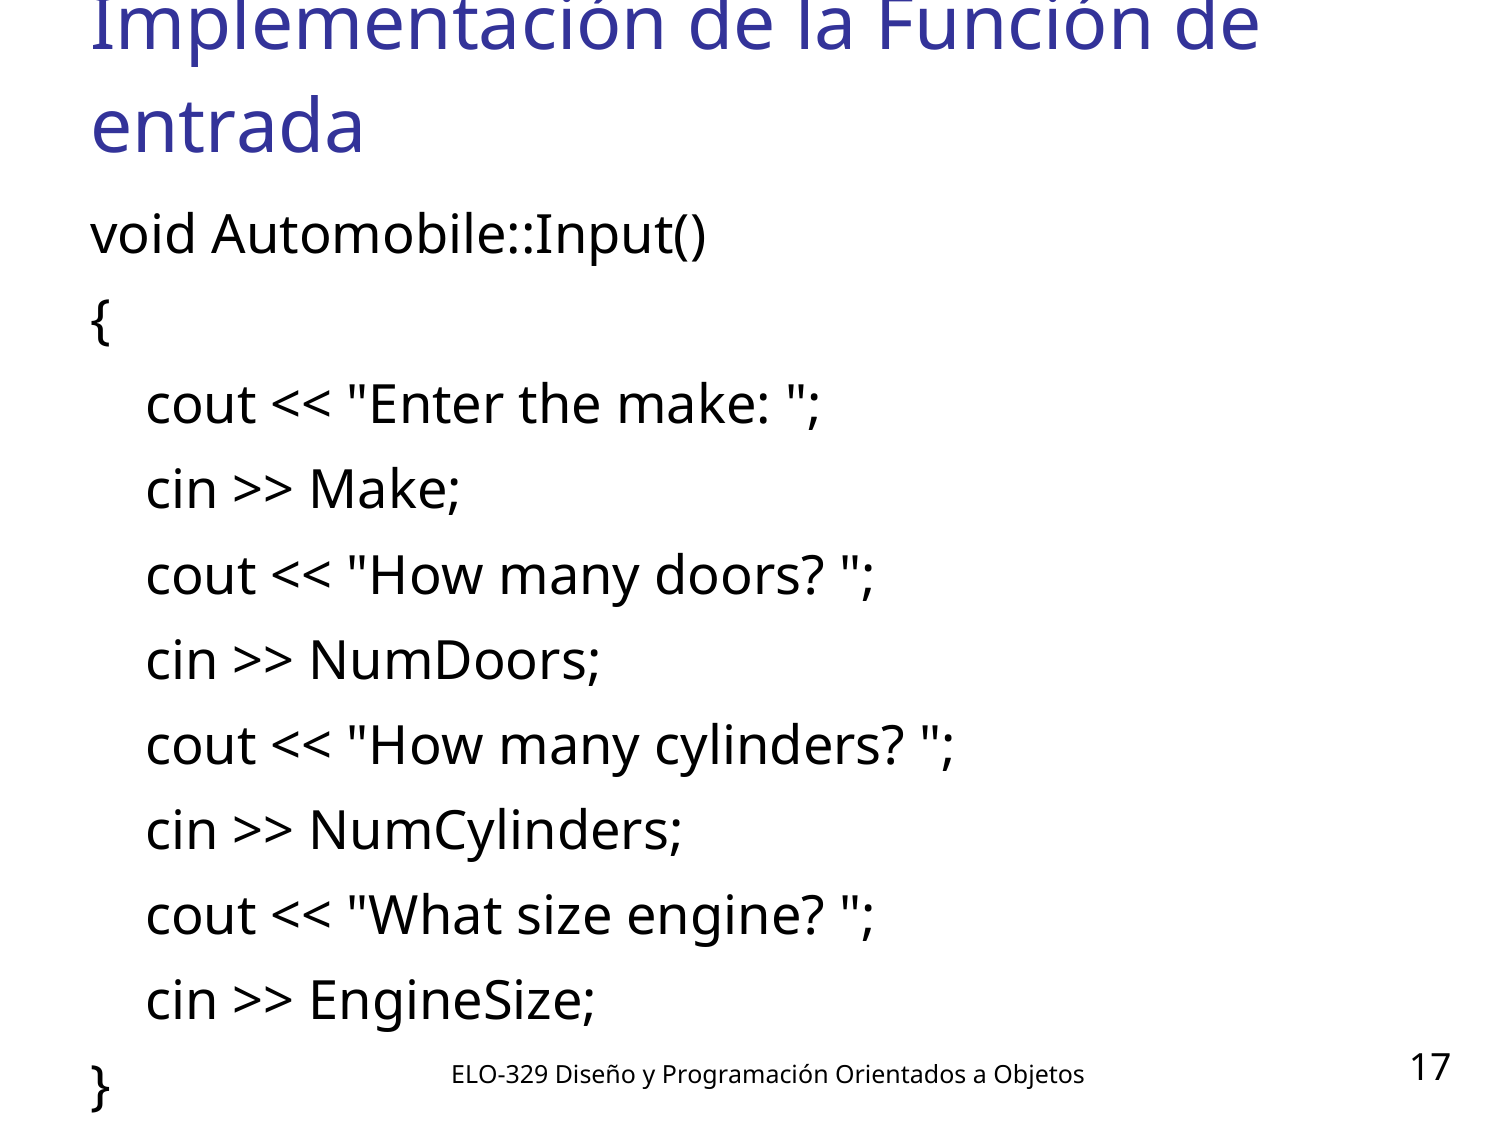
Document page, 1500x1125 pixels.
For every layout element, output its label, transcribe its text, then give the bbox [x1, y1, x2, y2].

list void Automobile::Input()‏ { cout << "Enter the make: "; cin >> Make; cout << "How many doors? "; cin >> NumDoors; cout << "How many cylinders? "; cin >> NumCylinders; cout << "What size engine? "; cin >> EngineSize; } [75, 187, 1462, 1008]
title Implementación de la Función de entrada [75, 4, 1500, 183]
